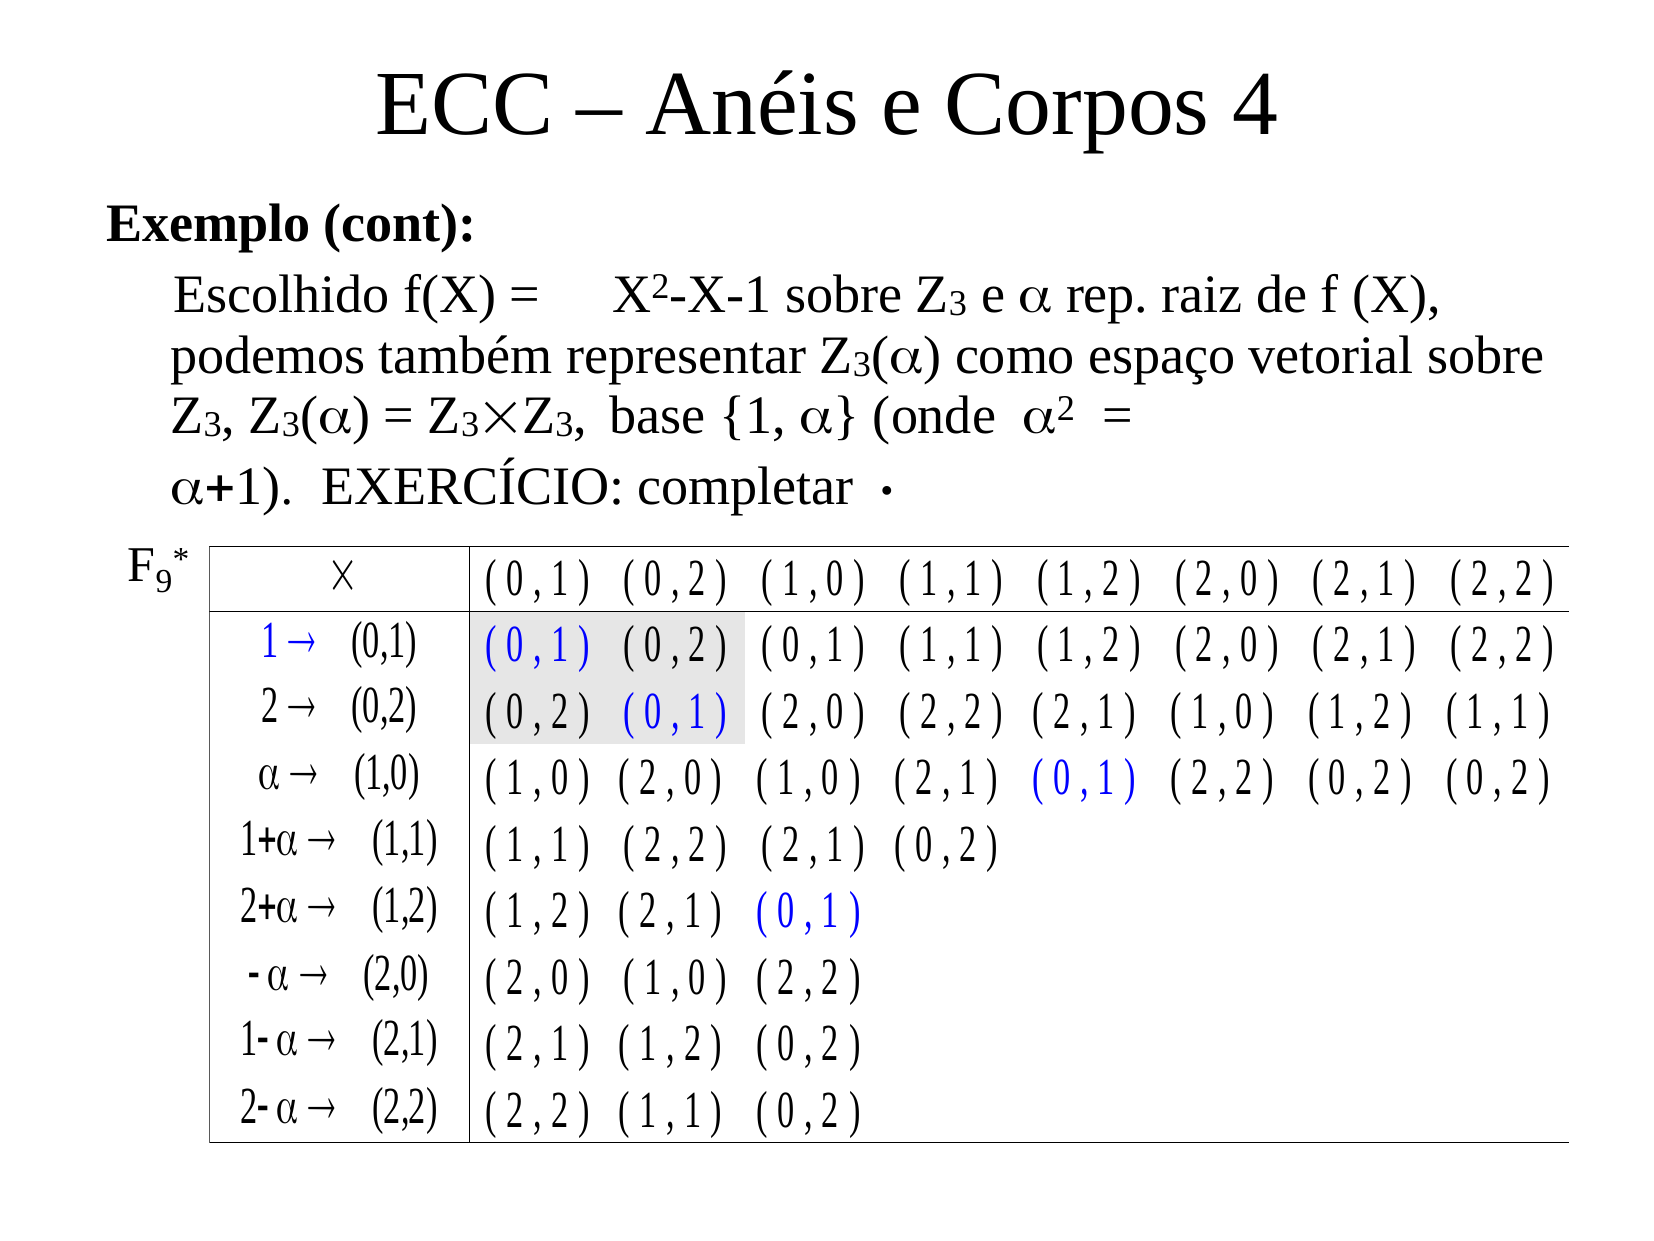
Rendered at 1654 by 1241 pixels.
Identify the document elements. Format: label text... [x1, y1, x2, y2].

chart [209, 545, 1569, 1144]
text_box F9* [124, 537, 235, 634]
title ECC – Anéis e Corpos 4 [121, 0, 1534, 208]
text_box Exemplo (cont): Escolhido f(X) = X2-X-1 sobre Z3 e  rep. raiz de f (X), podemos também representar Z3() como espaço vetorial sobre Z3, Z3() = Z3Z3, base {1, } (onde 2= )EXERCÍCIO: completar . [106, 193, 1581, 575]
